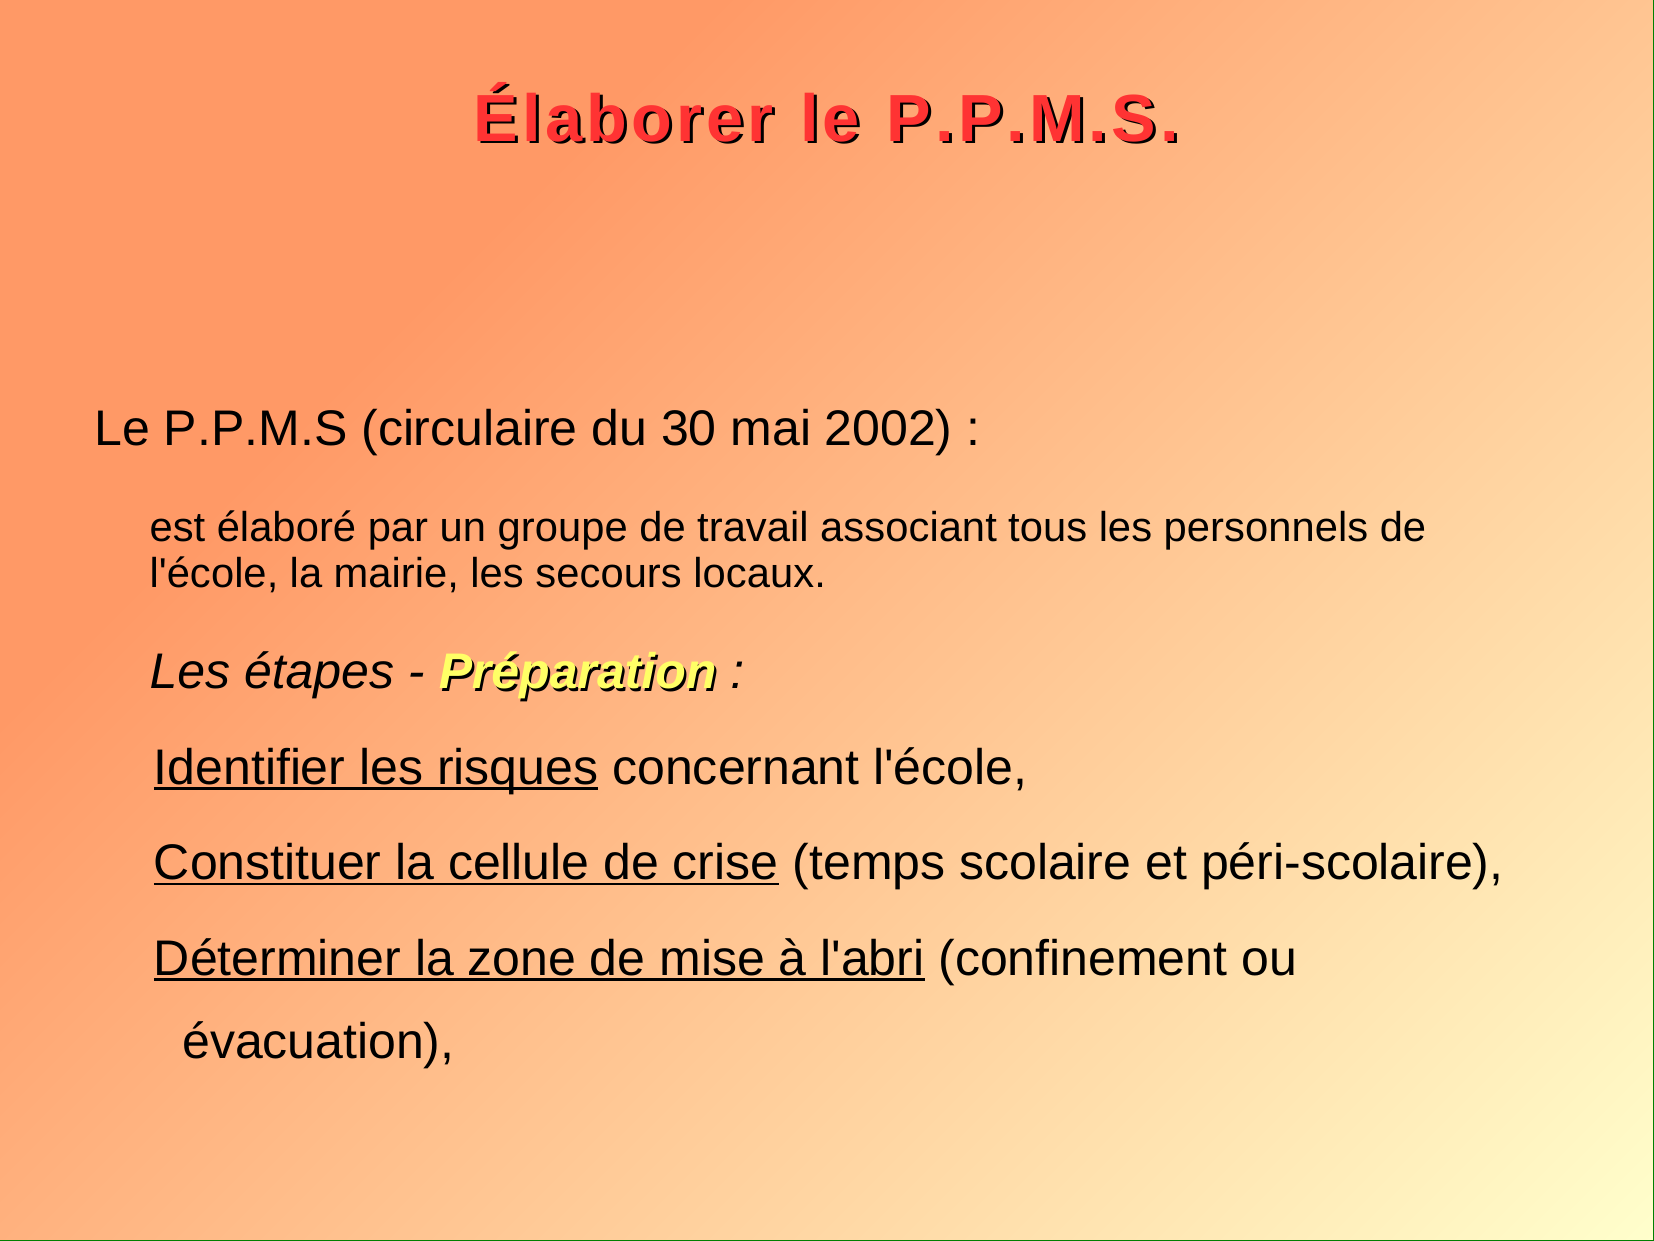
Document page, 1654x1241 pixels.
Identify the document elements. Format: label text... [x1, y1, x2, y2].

text_box [0, 0, 1654, 1241]
text_box Le P.P.M.S (circulaire du 30 mai 2002) : est élaboré par un groupe de travail associant tous les personnels de l'école, la mairie, les secours locaux. Les étapes - Préparation : Identifier les risques concernant l'école, Constituer la cellule de crise (temps scolaire et péri-scolaire), Déterminer la zone de mise à l'abri (confinement ou évacuation), [88, 253, 1536, 1217]
title Élaborer le P.P.M.S. [120, 29, 1533, 207]
